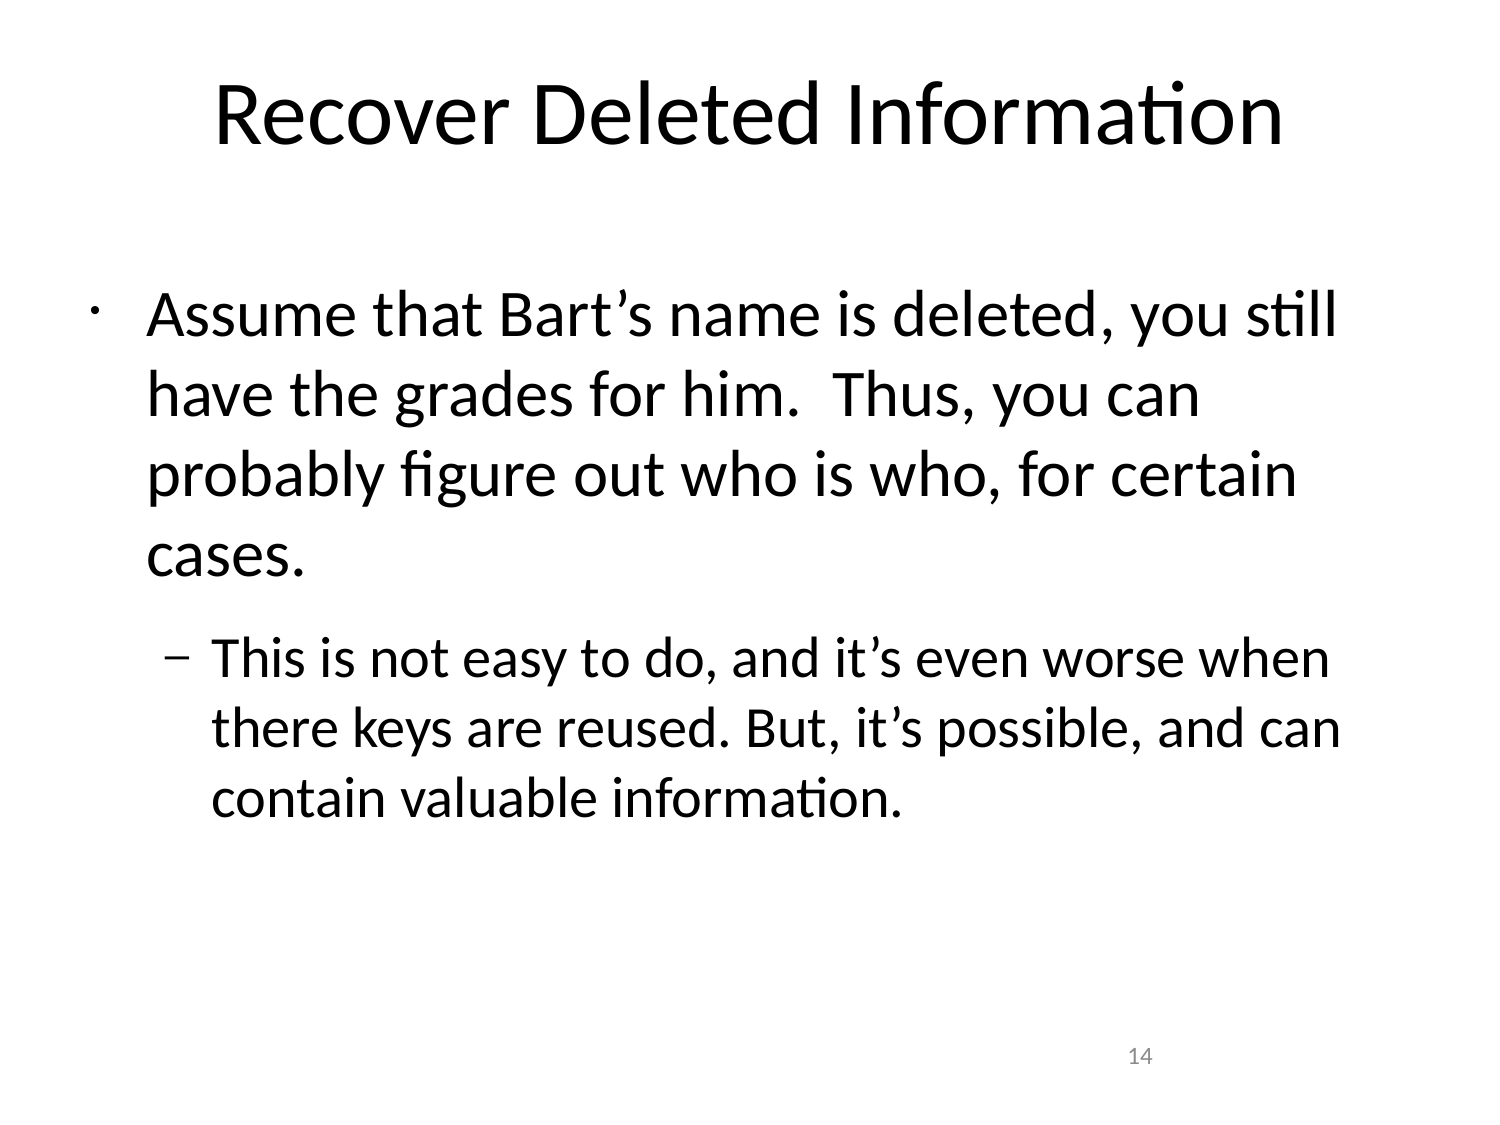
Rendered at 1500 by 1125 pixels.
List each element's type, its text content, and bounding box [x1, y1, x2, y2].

title Recover Deleted Information [75, 45, 1425, 233]
text_box <number> [1112, 1024, 1463, 1085]
list Assume that Bart’s name is deleted, you still have the grades for him. Thus, you can probably figure out who is who, for certain cases. This is not easy to do, and it’s even worse when there keys are reused. But, it’s possible, and can contain valuable information. [75, 262, 1425, 1005]
